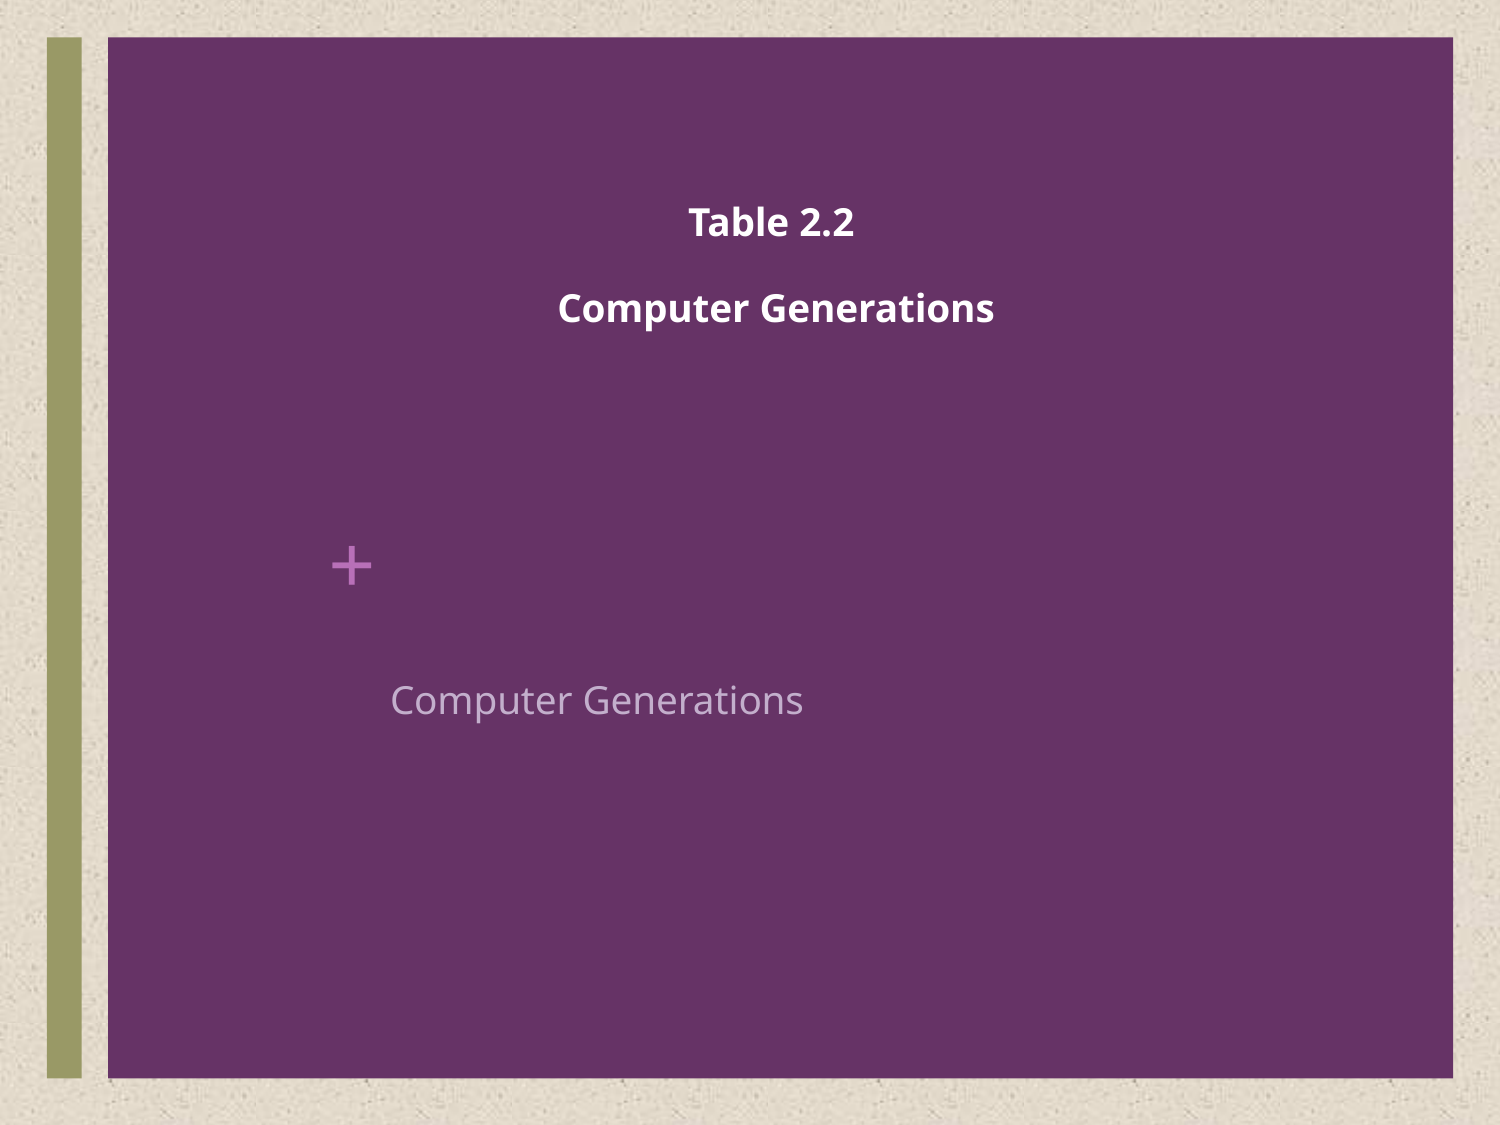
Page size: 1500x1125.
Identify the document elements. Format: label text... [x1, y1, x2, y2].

picture [0, 0, 1500, 1125]
list Table 2.2 Computer Generations [162, 162, 1400, 359]
